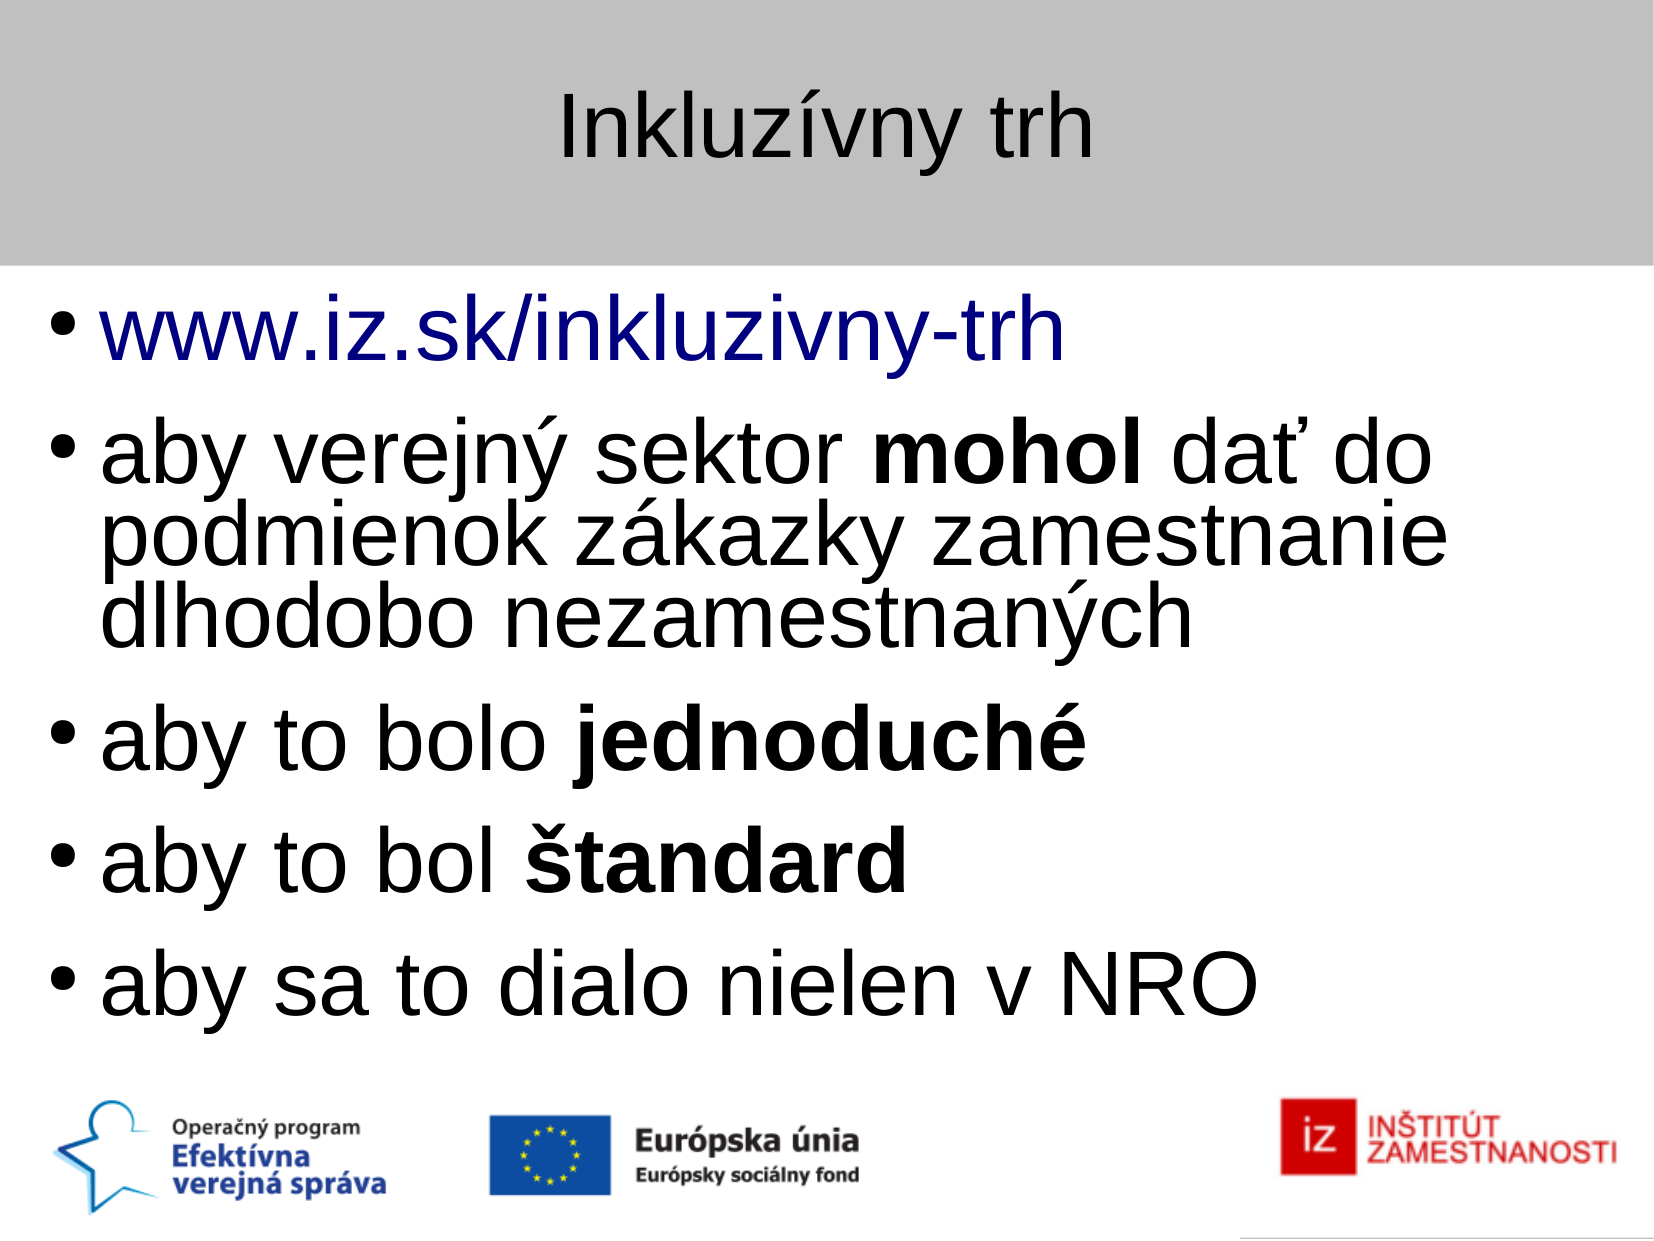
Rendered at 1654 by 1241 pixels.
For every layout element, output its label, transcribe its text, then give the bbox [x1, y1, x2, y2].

picture [29, 1077, 886, 1241]
title Inkluzívny trh [88, 29, 1565, 237]
list www.iz.sk/inkluzivny-trh aby verejný sektor mohol dať do podmienok zákazky zamestnanie dlhodobo nezamestnaných aby to bolo jednoduché aby to bol štandard aby sa to dialo nielen v NRO [29, 295, 1533, 1077]
picture [1240, 1033, 1654, 1241]
